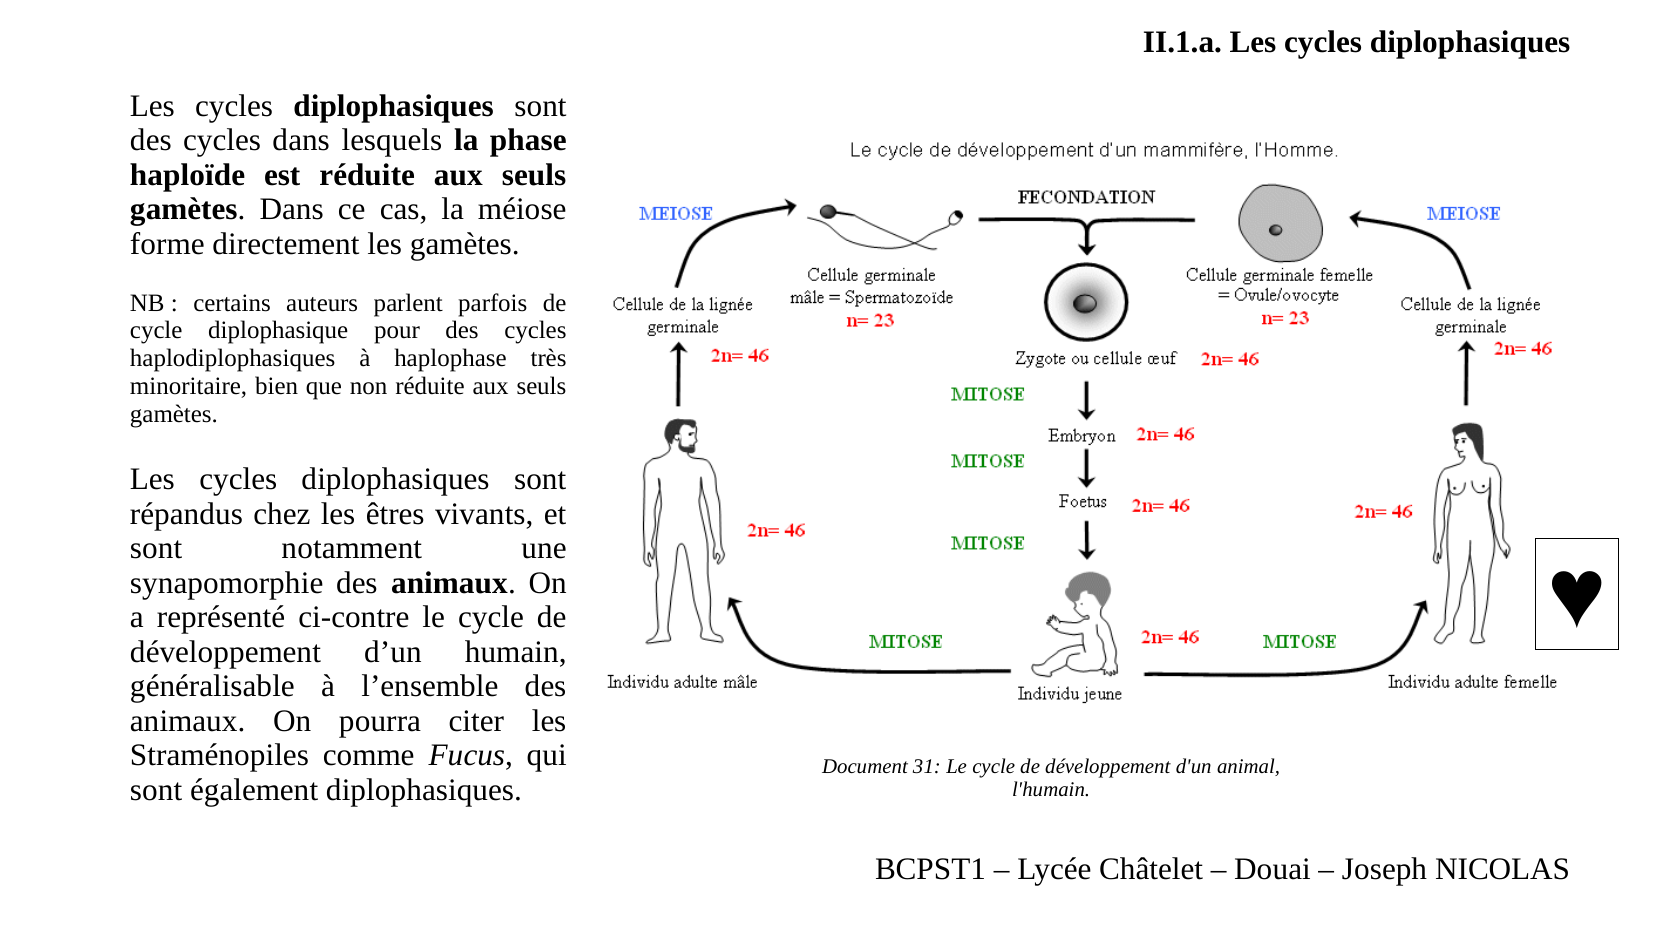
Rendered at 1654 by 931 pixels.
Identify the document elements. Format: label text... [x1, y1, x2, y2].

text_box ♥ [1535, 538, 1619, 650]
text_box Document 31: Le cycle de développement d'un animal, l'humain. [791, 720, 1312, 836]
picture [602, 139, 1588, 709]
text_box II.1.a. Les cycles diplophasiques [165, 5, 1572, 78]
text_box Les cycles diplophasiques sont des cycles dans lesquels la phase haploïde est réduite aux seuls gamètes. Dans ce cas, la méiose forme directement les gamètes. NB : certains auteurs parlent parfois de cycle diplophasique pour des cycles haplodiplophasiques à haplophase très minoritaire, bien que non réduite aux seuls gamètes. Les cycles diplophasiques sont répandus chez les êtres vivants, et sont notamment une synapomorphie des animaux. On a représenté ci-contre le cycle de développement d’un humain, généralisable à l’ensemble des animaux. On pourra citer les Straménopiles comme Fucus, qui sont également diplophasiques. [129, 88, 567, 808]
text_box BCPST1 – Lycée Châtelet – Douai – Joseph NICOLAS [637, 832, 1571, 905]
